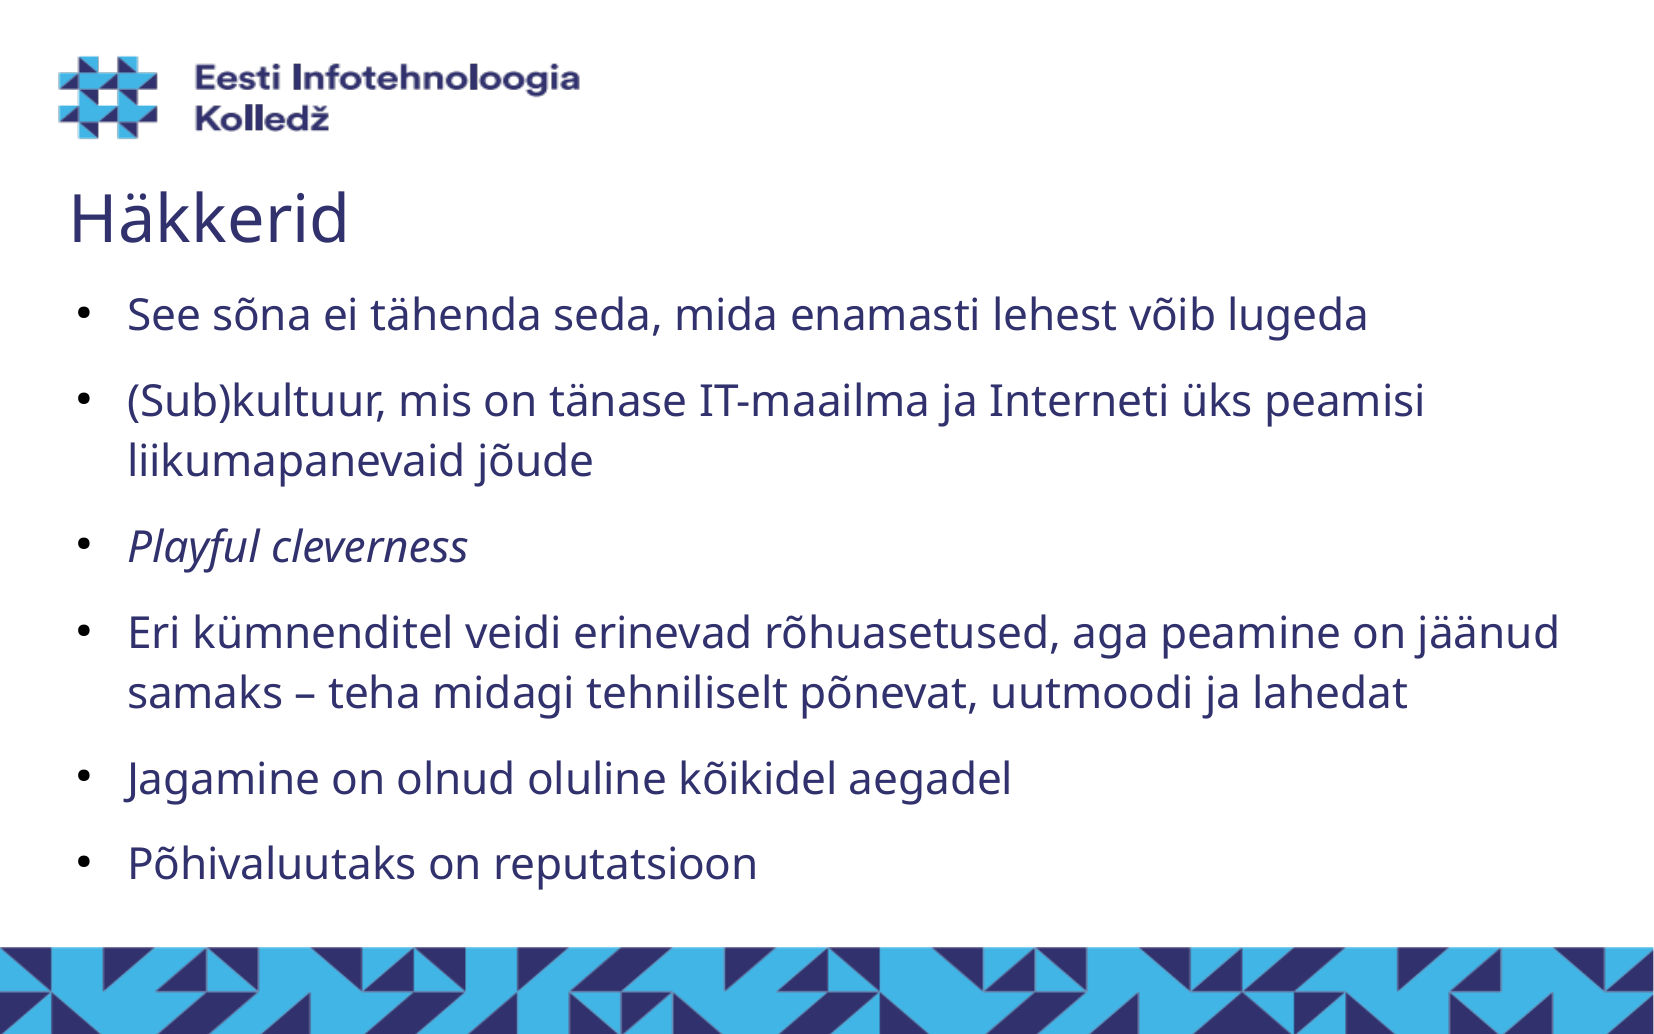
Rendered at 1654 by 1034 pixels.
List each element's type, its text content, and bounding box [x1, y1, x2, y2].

title Häkkerid [68, 147, 1536, 283]
list See sõna ei tähenda seda, mida enamasti lehest võib lugeda (Sub)kultuur, mis on tänase IT-maailma ja Interneti üks peamisi liikumapanevaid jõude Playful cleverness Eri kümnenditel veidi erinevad rõhuasetused, aga peamine on jäänud samaks – teha midagi tehniliselt põnevat, uutmoodi ja lahedat Jagamine on olnud oluline kõikidel aegadel Põhivaluutaks on reputatsioon [59, 283, 1595, 936]
